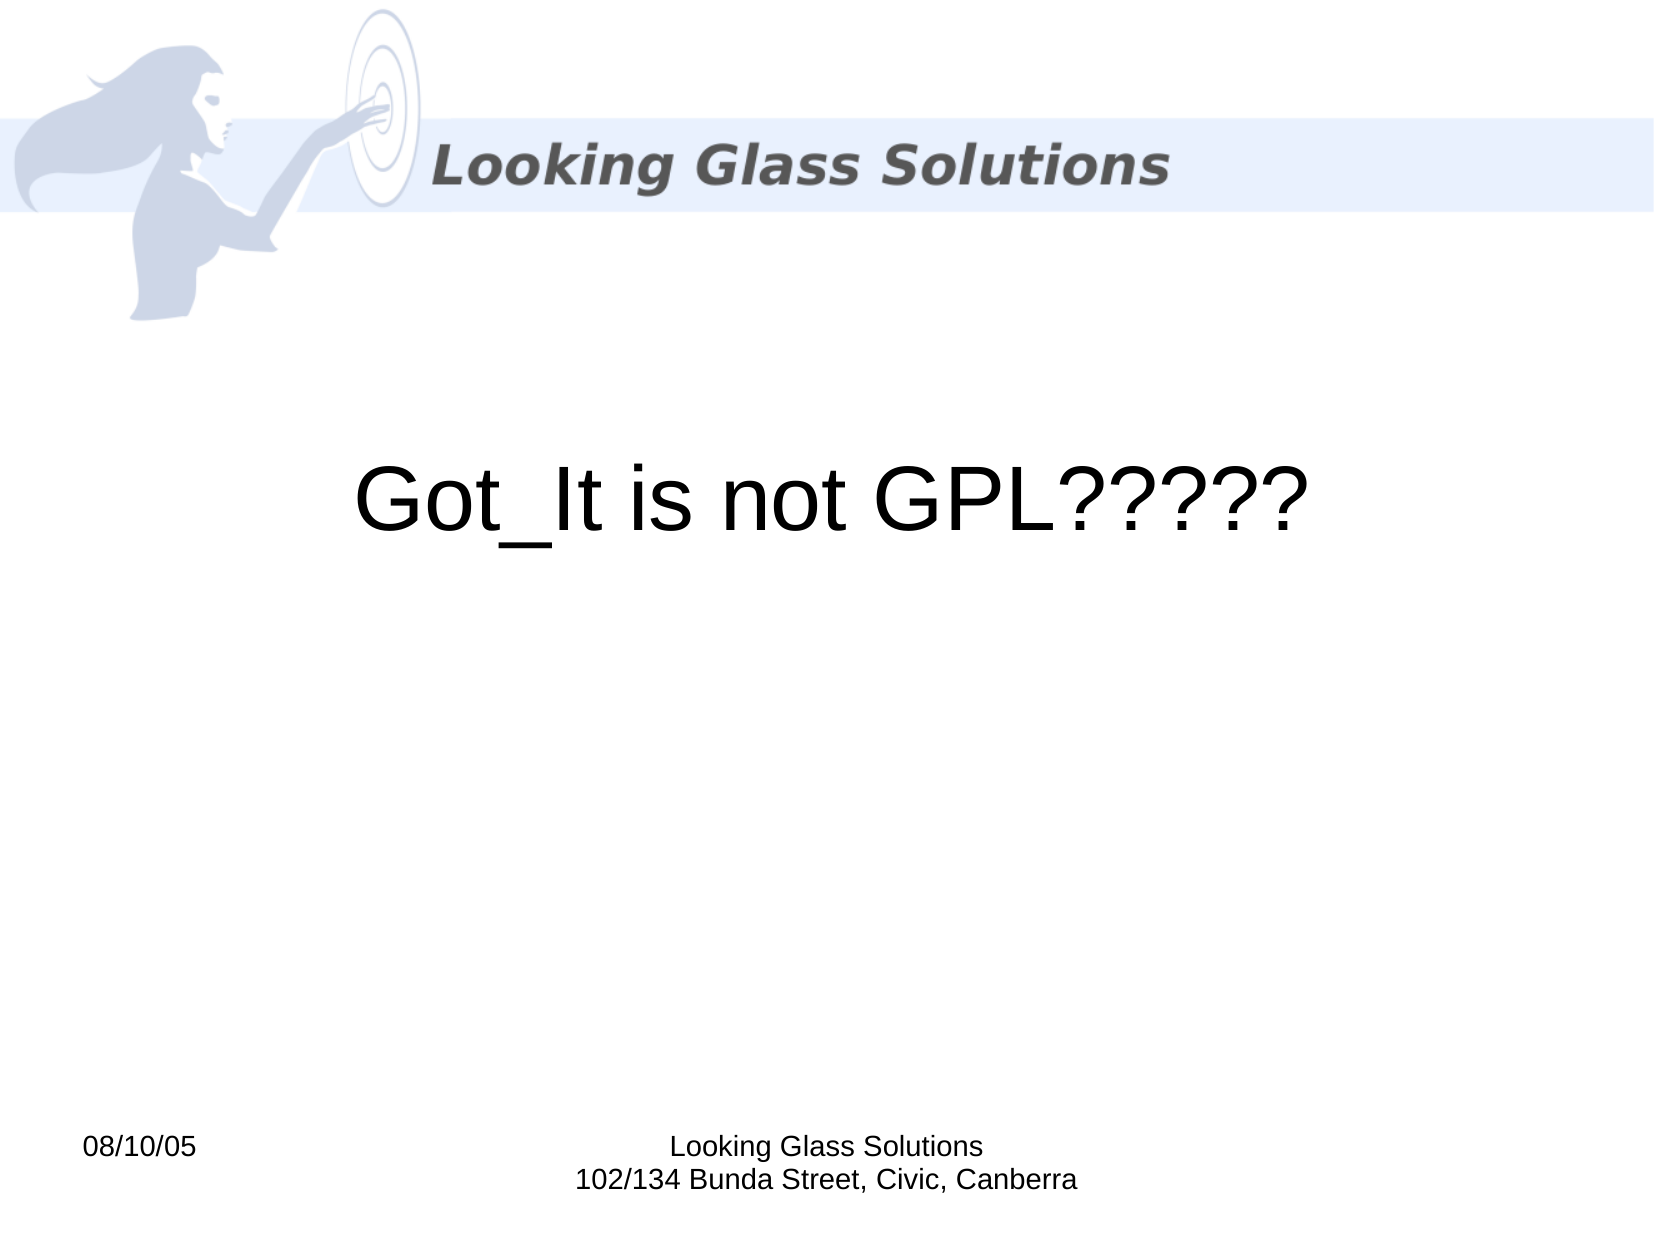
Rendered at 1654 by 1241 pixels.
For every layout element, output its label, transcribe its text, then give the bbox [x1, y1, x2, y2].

title Got_It is not GPL????? [88, 395, 1577, 603]
picture [0, 0, 1654, 325]
